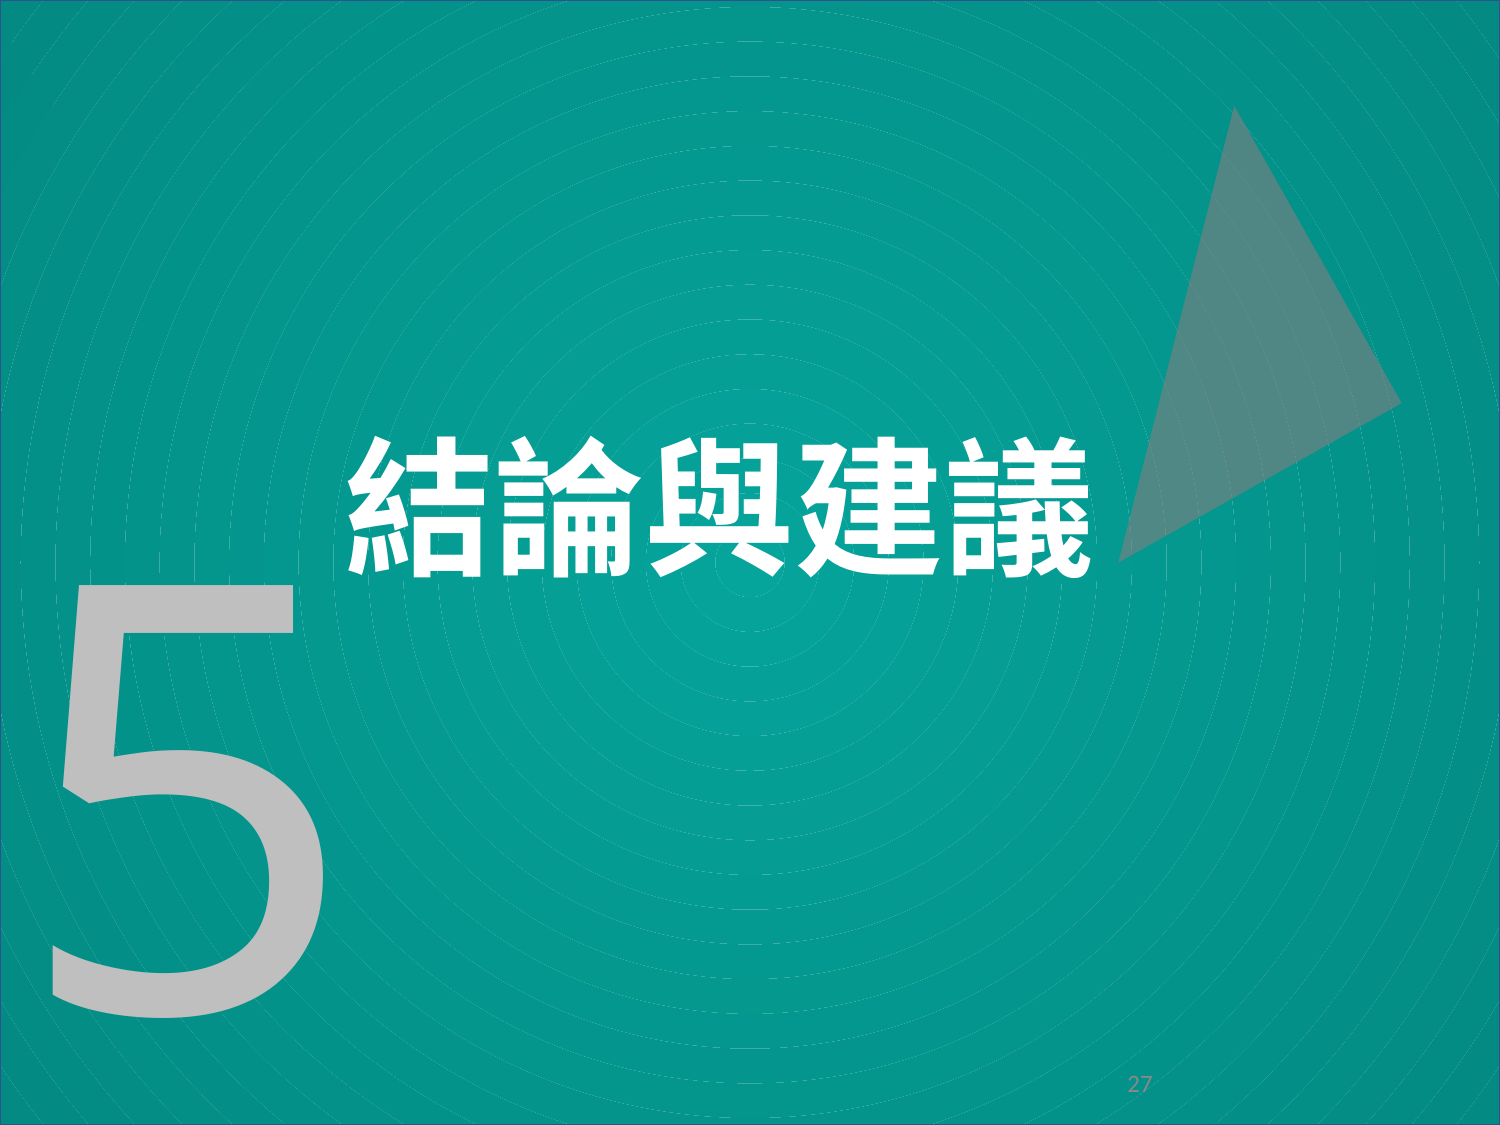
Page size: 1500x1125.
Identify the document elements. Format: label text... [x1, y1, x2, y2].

text_box [198, 797, 269, 970]
text_box 5 [0, 406, 198, 1125]
text_box [0, 0, 1500, 1125]
text_box 26 [1112, 1052, 1451, 1113]
text_box 結論與建議 [329, 406, 1171, 604]
